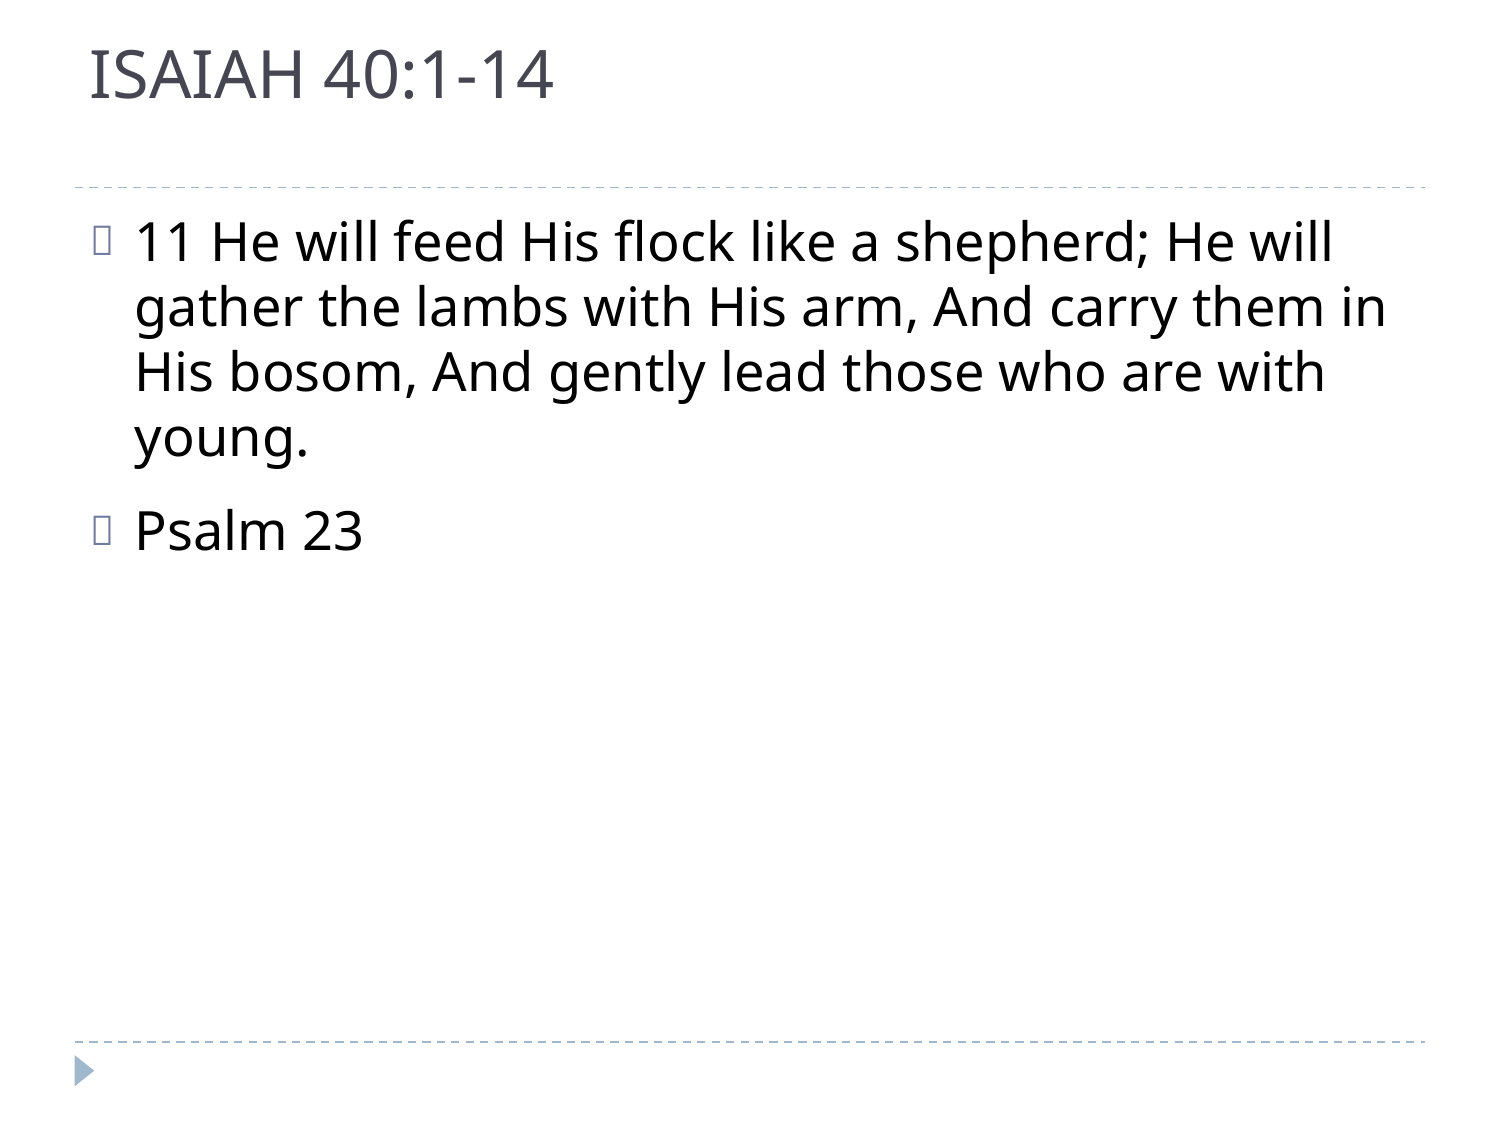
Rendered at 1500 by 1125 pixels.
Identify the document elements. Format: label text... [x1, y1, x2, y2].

list 11 He will feed His flock like a shepherd; He will gather the lambs with His arm, And carry them in His bosom, And gently lead those who are with young. Psalm 23 [75, 200, 1425, 1010]
title ISAIAH 40:1-14 [75, 24, 1425, 188]
